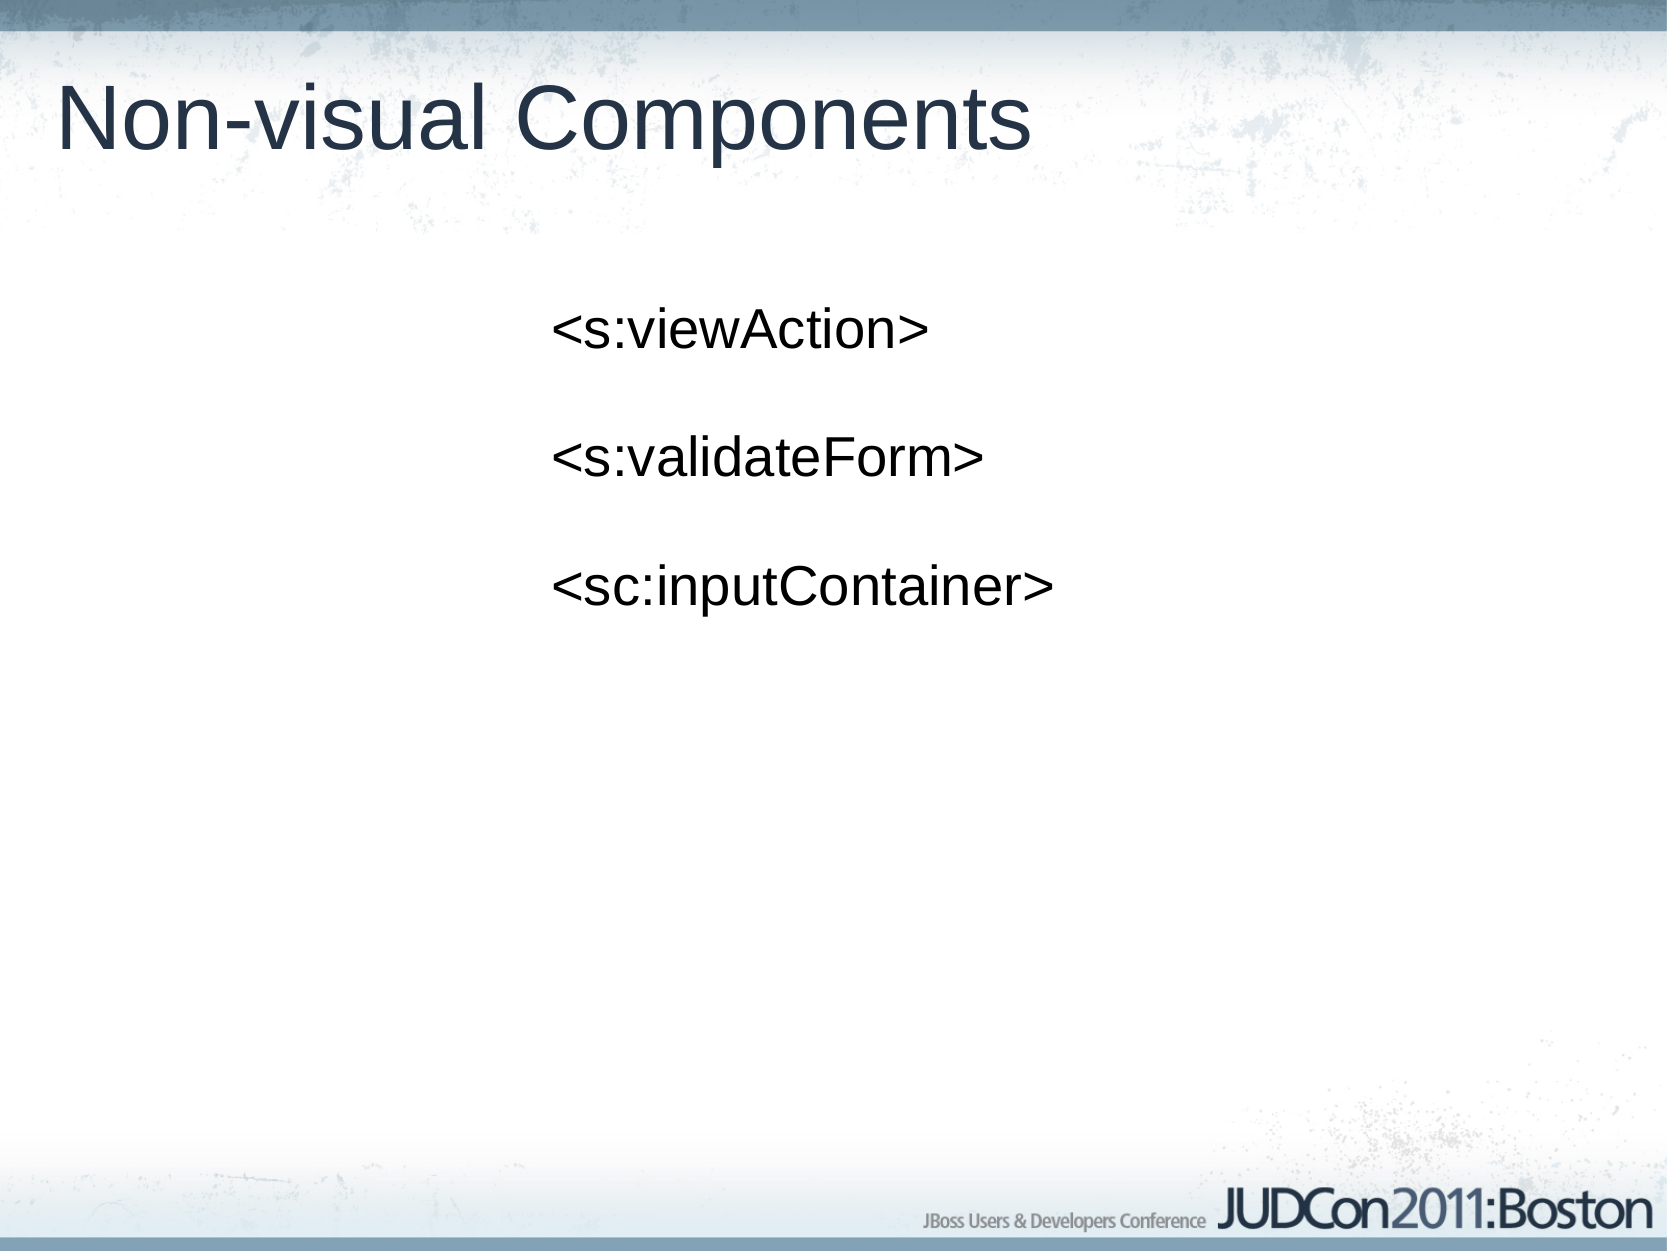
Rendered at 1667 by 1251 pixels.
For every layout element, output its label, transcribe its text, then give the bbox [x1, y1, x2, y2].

list <s:viewAction> <s:validateForm> <sc:inputContainer> [551, 297, 1116, 746]
picture [0, 0, 1667, 1251]
title Non-visual Components [41, 50, 1628, 217]
